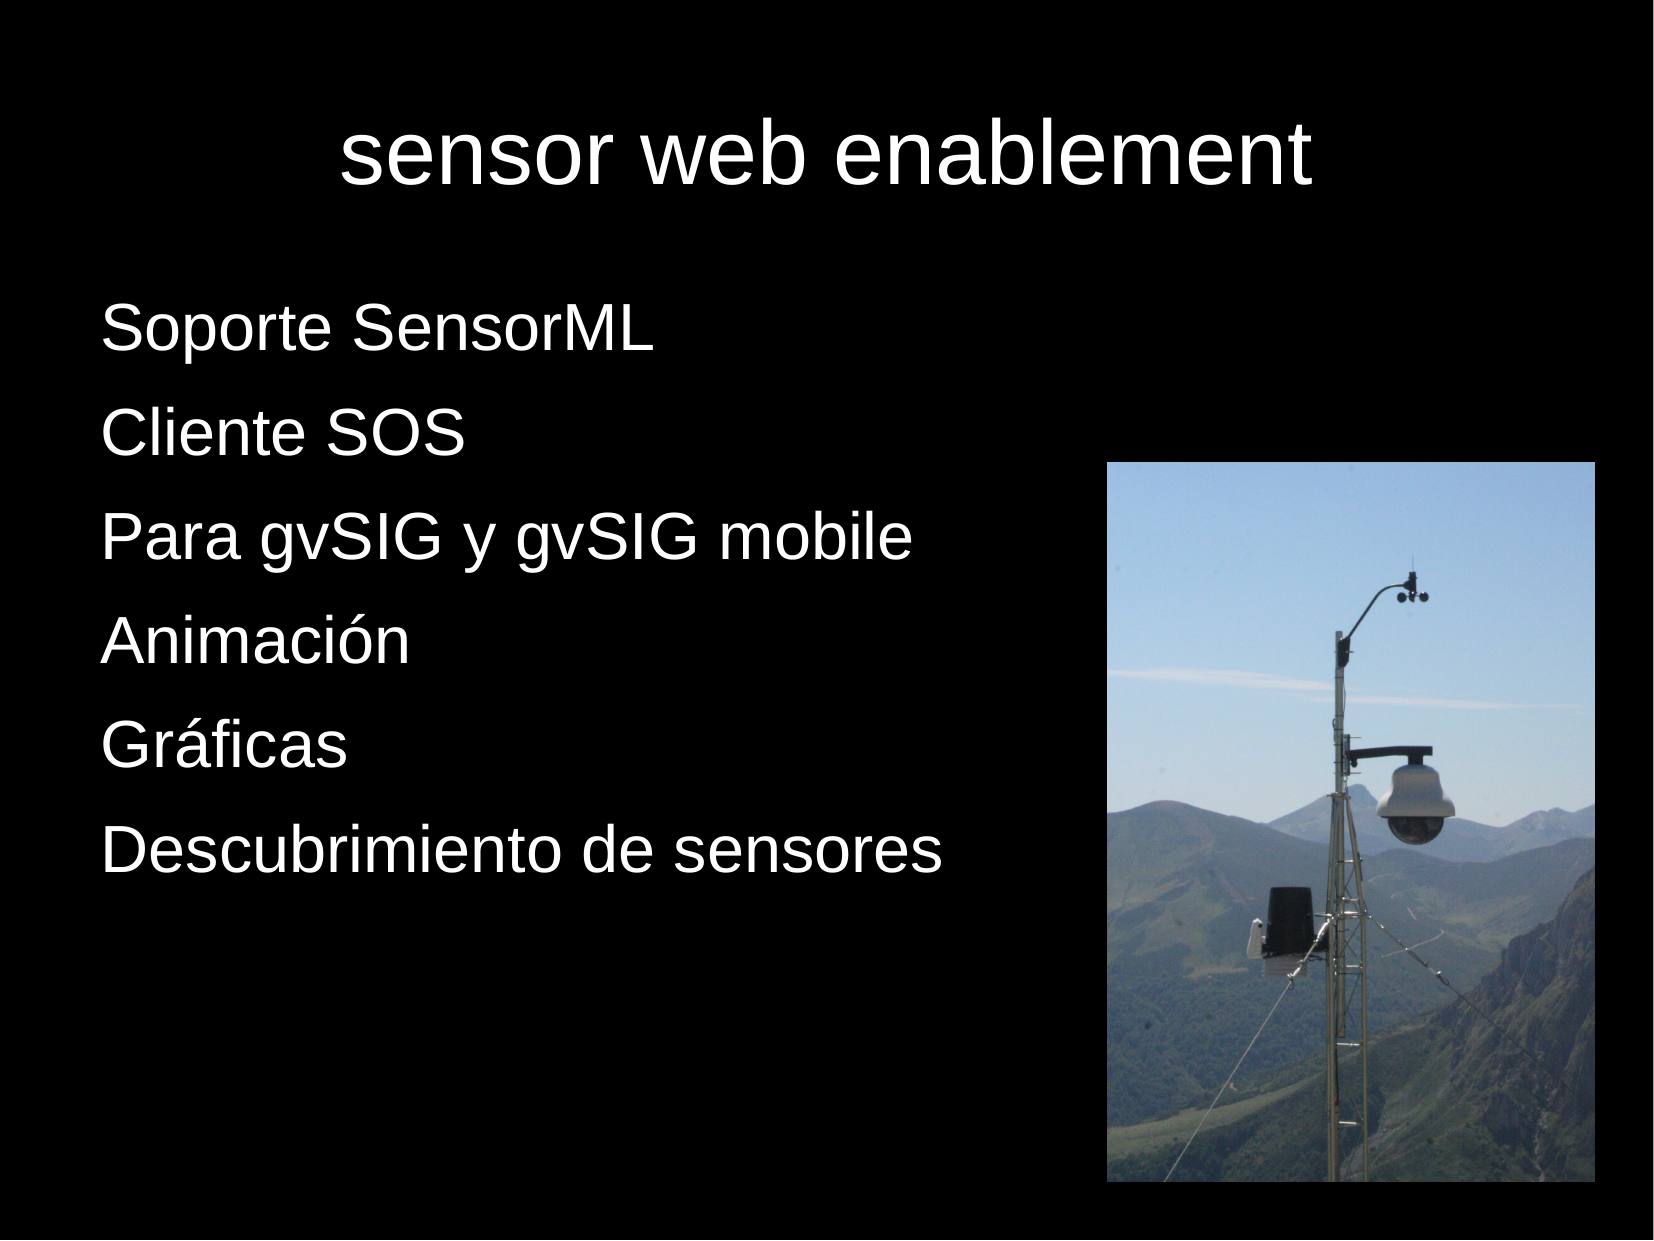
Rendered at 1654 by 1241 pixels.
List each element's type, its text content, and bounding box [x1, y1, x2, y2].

picture [1107, 462, 1595, 1182]
list Soporte SensorML Cliente SOS Para gvSIG y gvSIG mobile Animación Gráficas Descubrimiento de sensores [82, 290, 1063, 1094]
title sensor web enablement [82, 56, 1571, 250]
